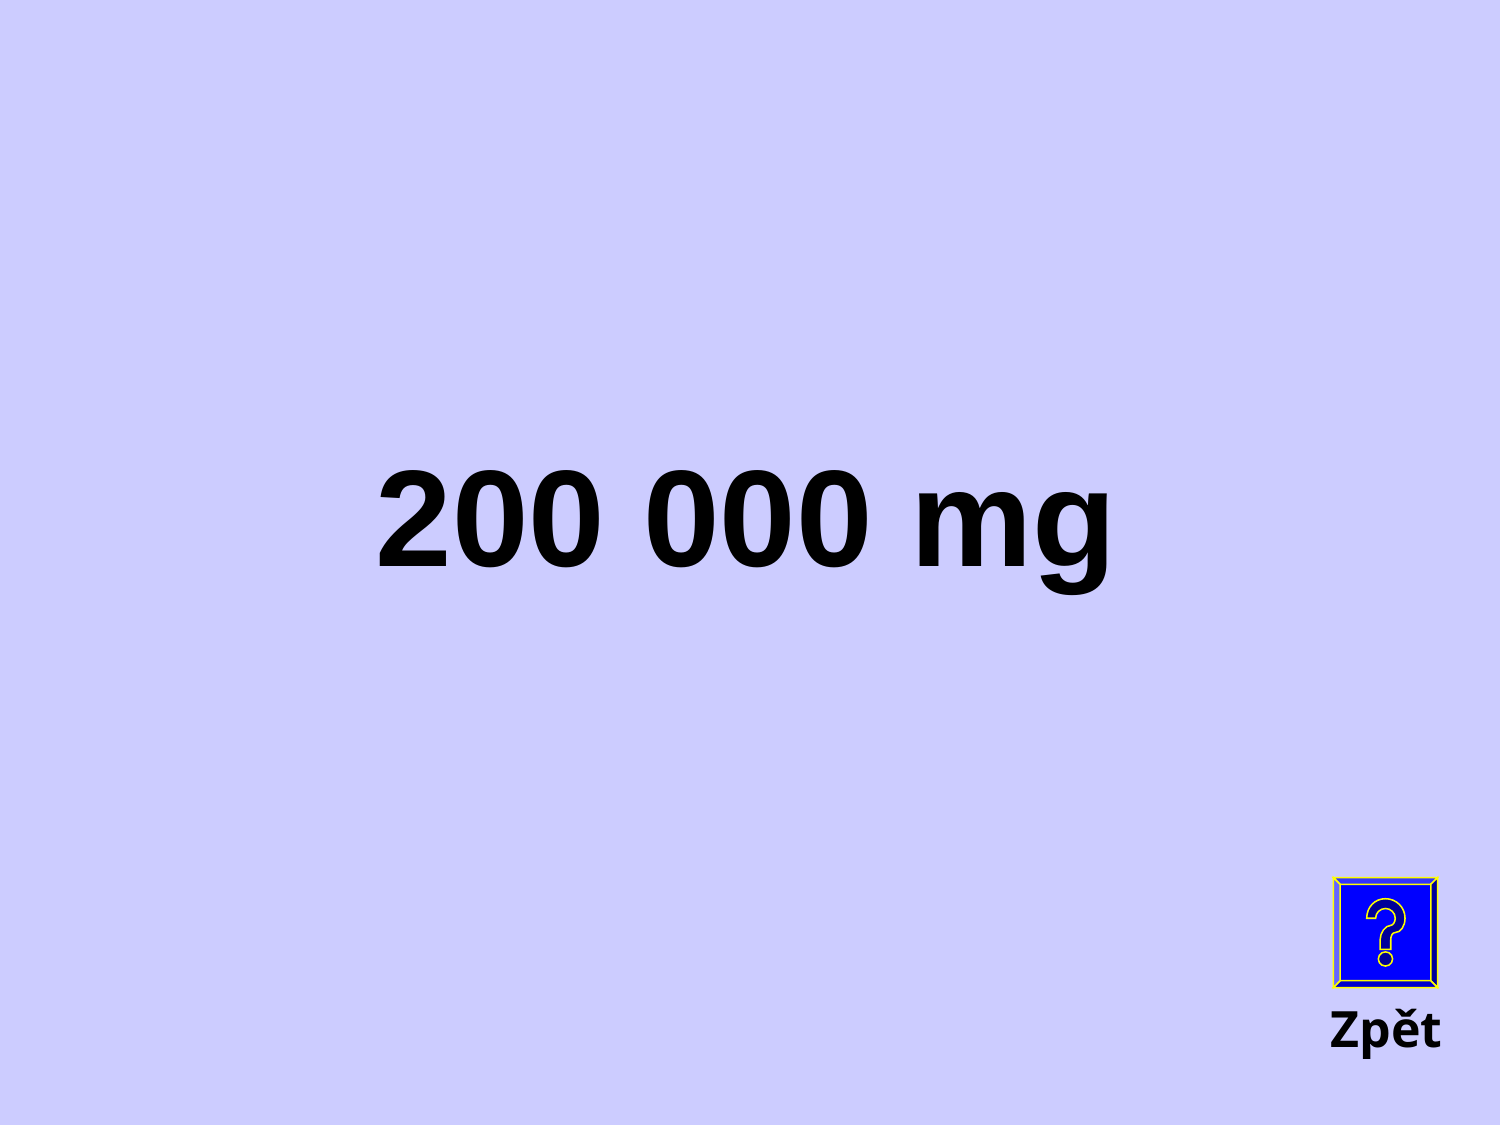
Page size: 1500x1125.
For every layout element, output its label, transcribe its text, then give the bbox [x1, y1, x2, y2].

text_box 200 000 mg [55, 420, 1438, 602]
text_box [1334, 877, 1438, 988]
text_box Zpět [1274, 990, 1500, 1066]
